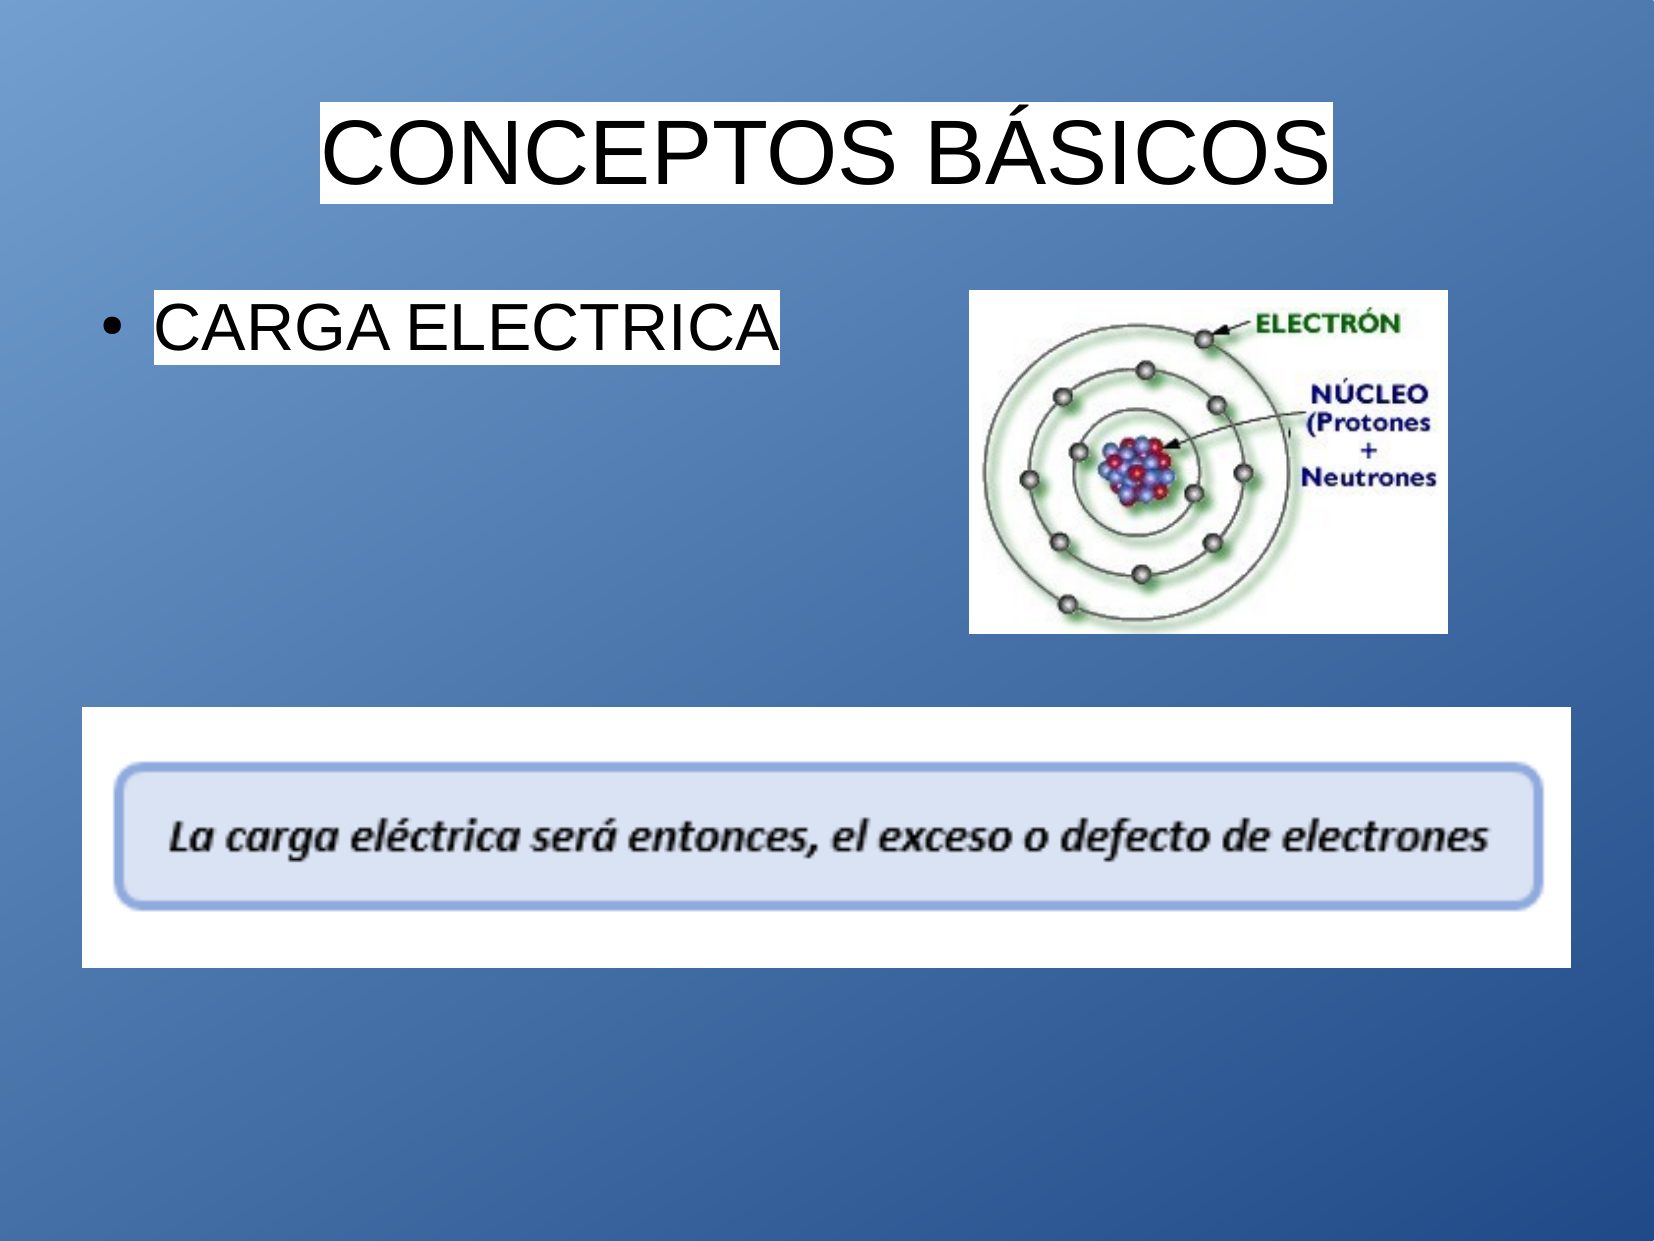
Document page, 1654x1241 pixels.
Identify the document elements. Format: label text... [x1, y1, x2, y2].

list CARGA ELECTRICA [82, 290, 809, 634]
title CONCEPTOS BÁSICOS [82, 49, 1571, 257]
picture [969, 290, 1448, 634]
picture [82, 707, 1571, 968]
